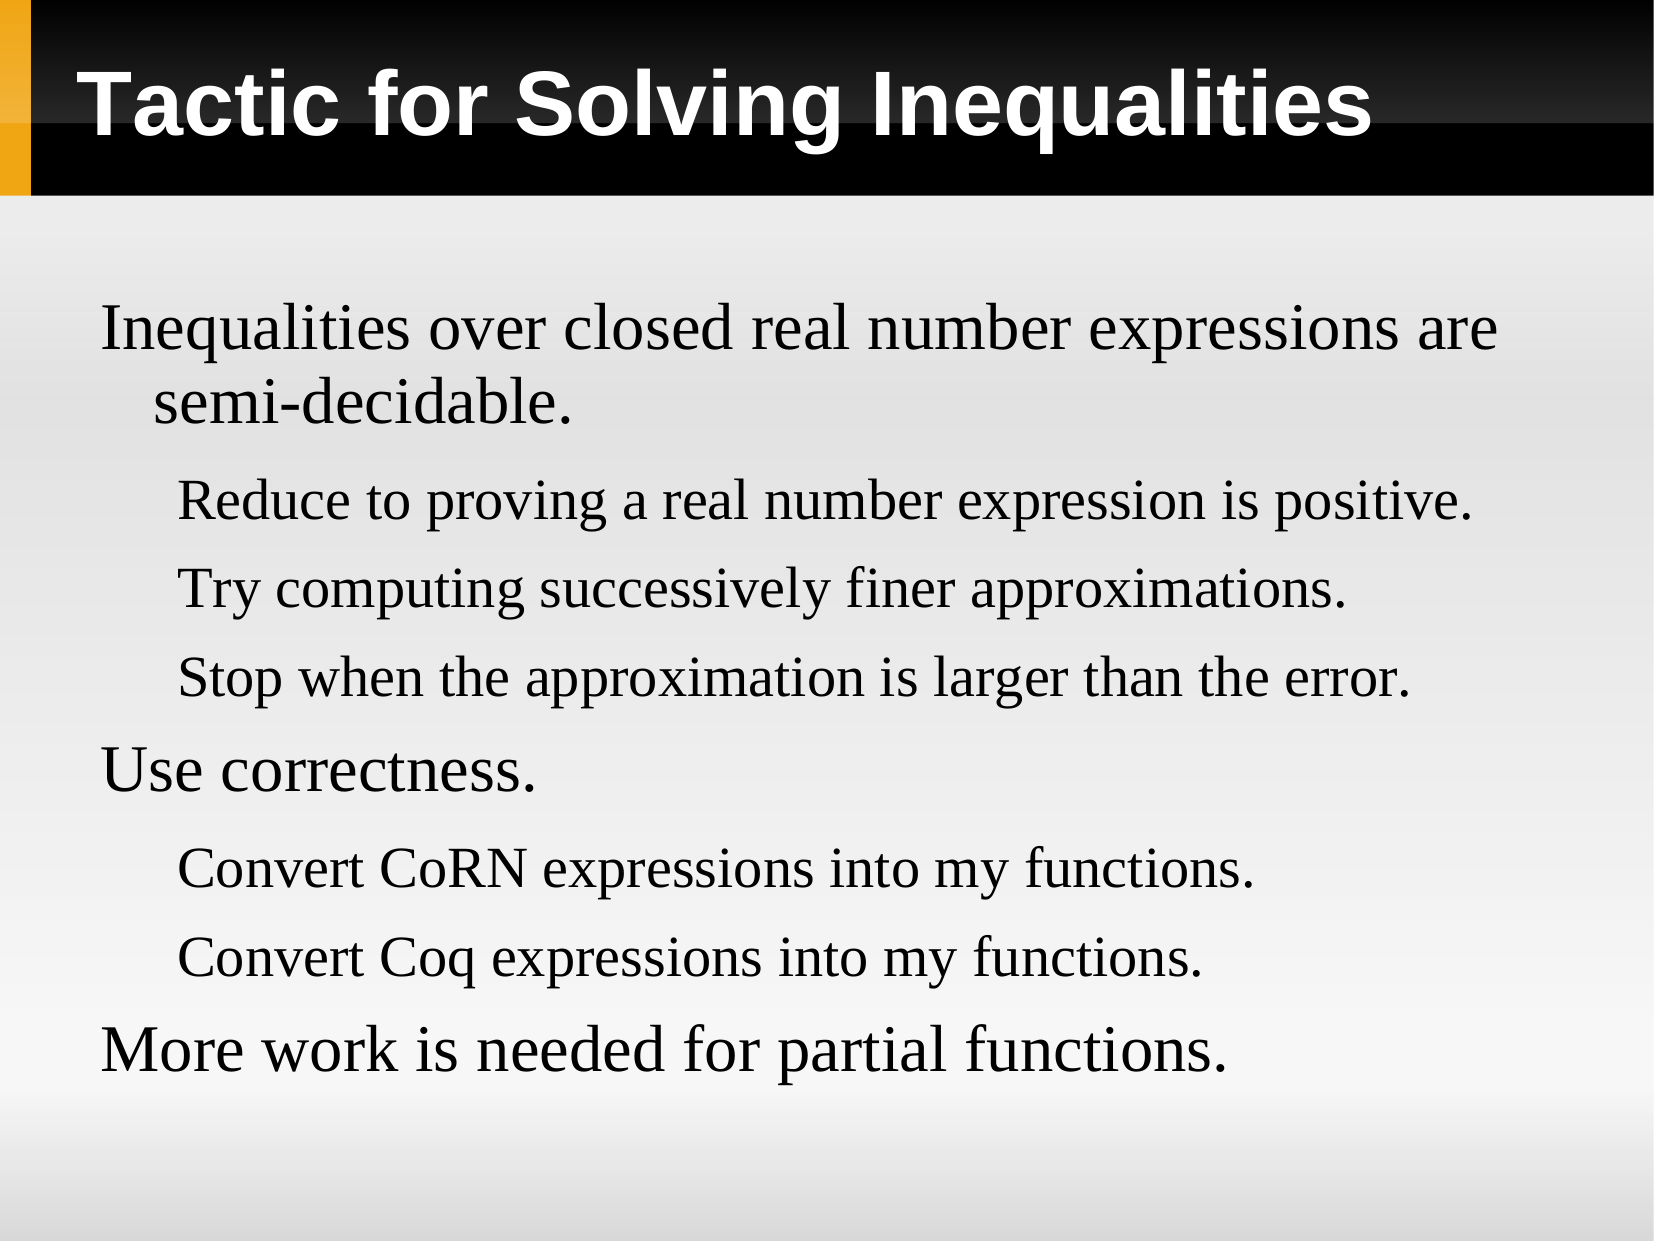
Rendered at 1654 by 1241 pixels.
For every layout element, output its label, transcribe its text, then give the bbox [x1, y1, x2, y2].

title Tactic for Solving Inequalities [76, 7, 1565, 200]
picture [0, 0, 1654, 1241]
list Inequalities over closed real number expressions are semi-decidable. Reduce to proving a real number expression is positive. Try computing successively finer approximations. Stop when the approximation is larger than the error. Use correctness. Convert CoRN expressions into my functions. Convert Coq expressions into my functions. More work is needed for partial functions. [82, 290, 1571, 1144]
